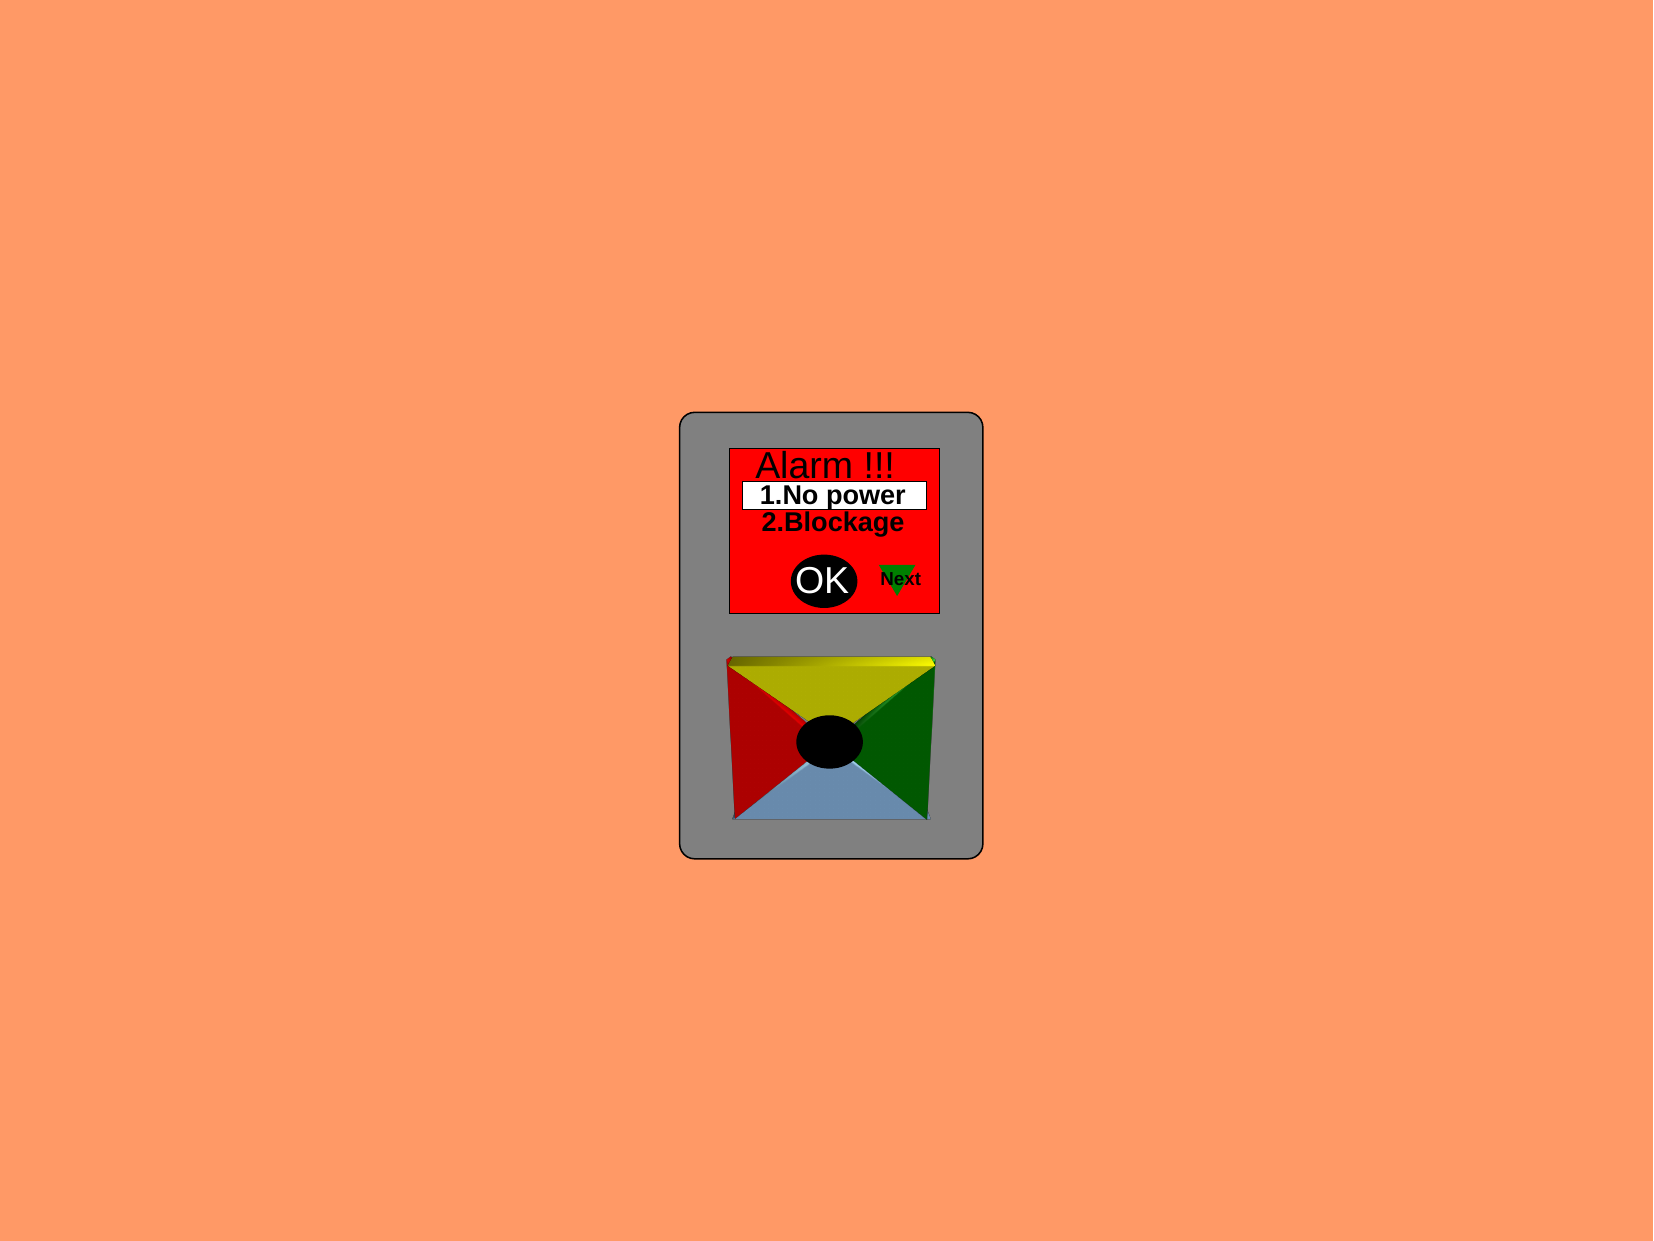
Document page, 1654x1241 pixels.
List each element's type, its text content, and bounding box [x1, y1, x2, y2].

text_box 2.Blockage [746, 500, 920, 546]
text_box Alarm !!! [740, 437, 994, 495]
text_box [679, 412, 983, 859]
text_box 1.No power [745, 473, 938, 519]
text_box Next [865, 560, 938, 597]
text_box OK [791, 555, 857, 608]
